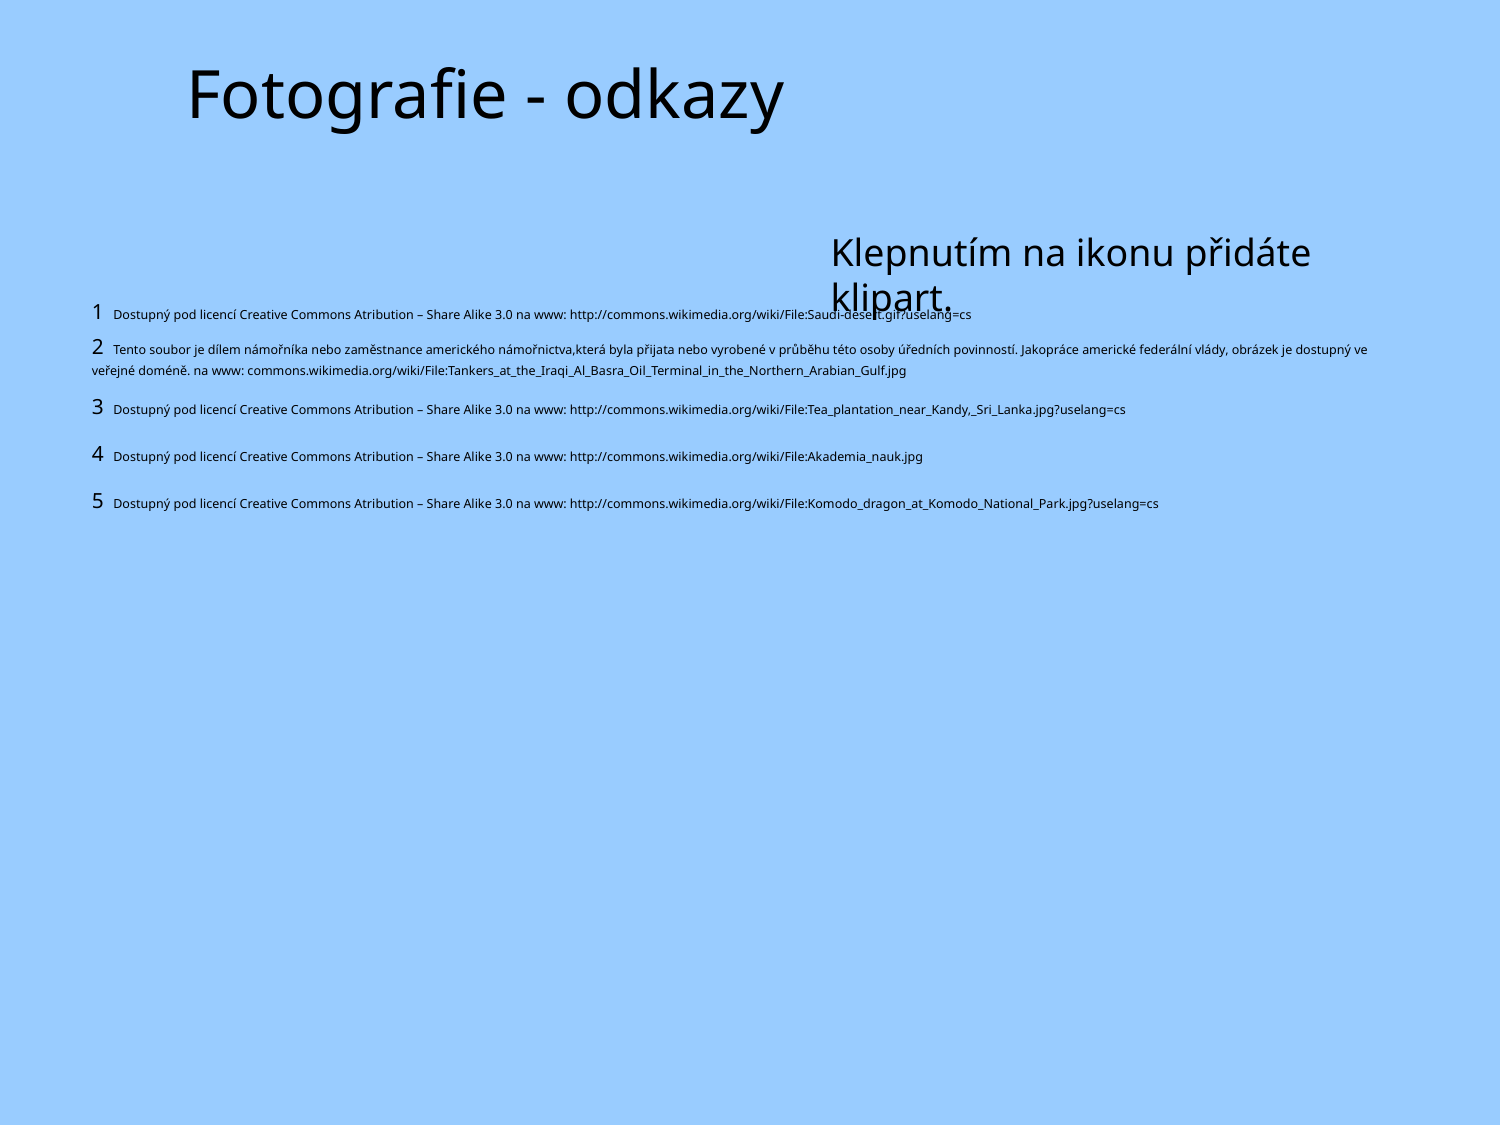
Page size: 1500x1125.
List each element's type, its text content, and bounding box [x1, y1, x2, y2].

text_box 5 Dostupný pod licencí Creative Commons Atribution – Share Alike 3.0 na www: http://commons.wikimedia.org/wiki/File:Komodo_dragon_at_Komodo_National_Park.jpg?uselang=cs [76, 477, 1424, 524]
text_box 2 Tento soubor je dílem námořníka nebo zaměstnance amerického námořnictva,která byla přijata nebo vyrobené v průběhu této osoby úředních povinností. Jakopráce americké federální vlády, obrázek je dostupný ve veřejné doméně. na www: commons.wikimedia.org/wiki/File:Tankers_at_the_Iraqi_Al_Basra_Oil_Terminal_in_the_Northern_Arabian_Gulf.jpg [76, 302, 1424, 361]
text_box 1 Dostupný pod licencí Creative Commons Atribution – Share Alike 3.0 na www: http://commons.wikimedia.org/wiki/File:Saudi-desert.gif?uselang=cs [76, 267, 1424, 302]
title Fotografie - odkazy [171, 36, 1436, 179]
text_box 3 Dostupný pod licencí Creative Commons Atribution – Share Alike 3.0 na www: http://commons.wikimedia.org/wiki/File:Tea_plantation_near_Kandy,_Sri_Lanka.jpg?uselang=cs [76, 361, 1424, 408]
text_box 4 Dostupný pod licencí Creative Commons Atribution – Share Alike 3.0 na www: http://commons.wikimedia.org/wiki/File:Akademia_nauk.jpg [76, 408, 1424, 477]
